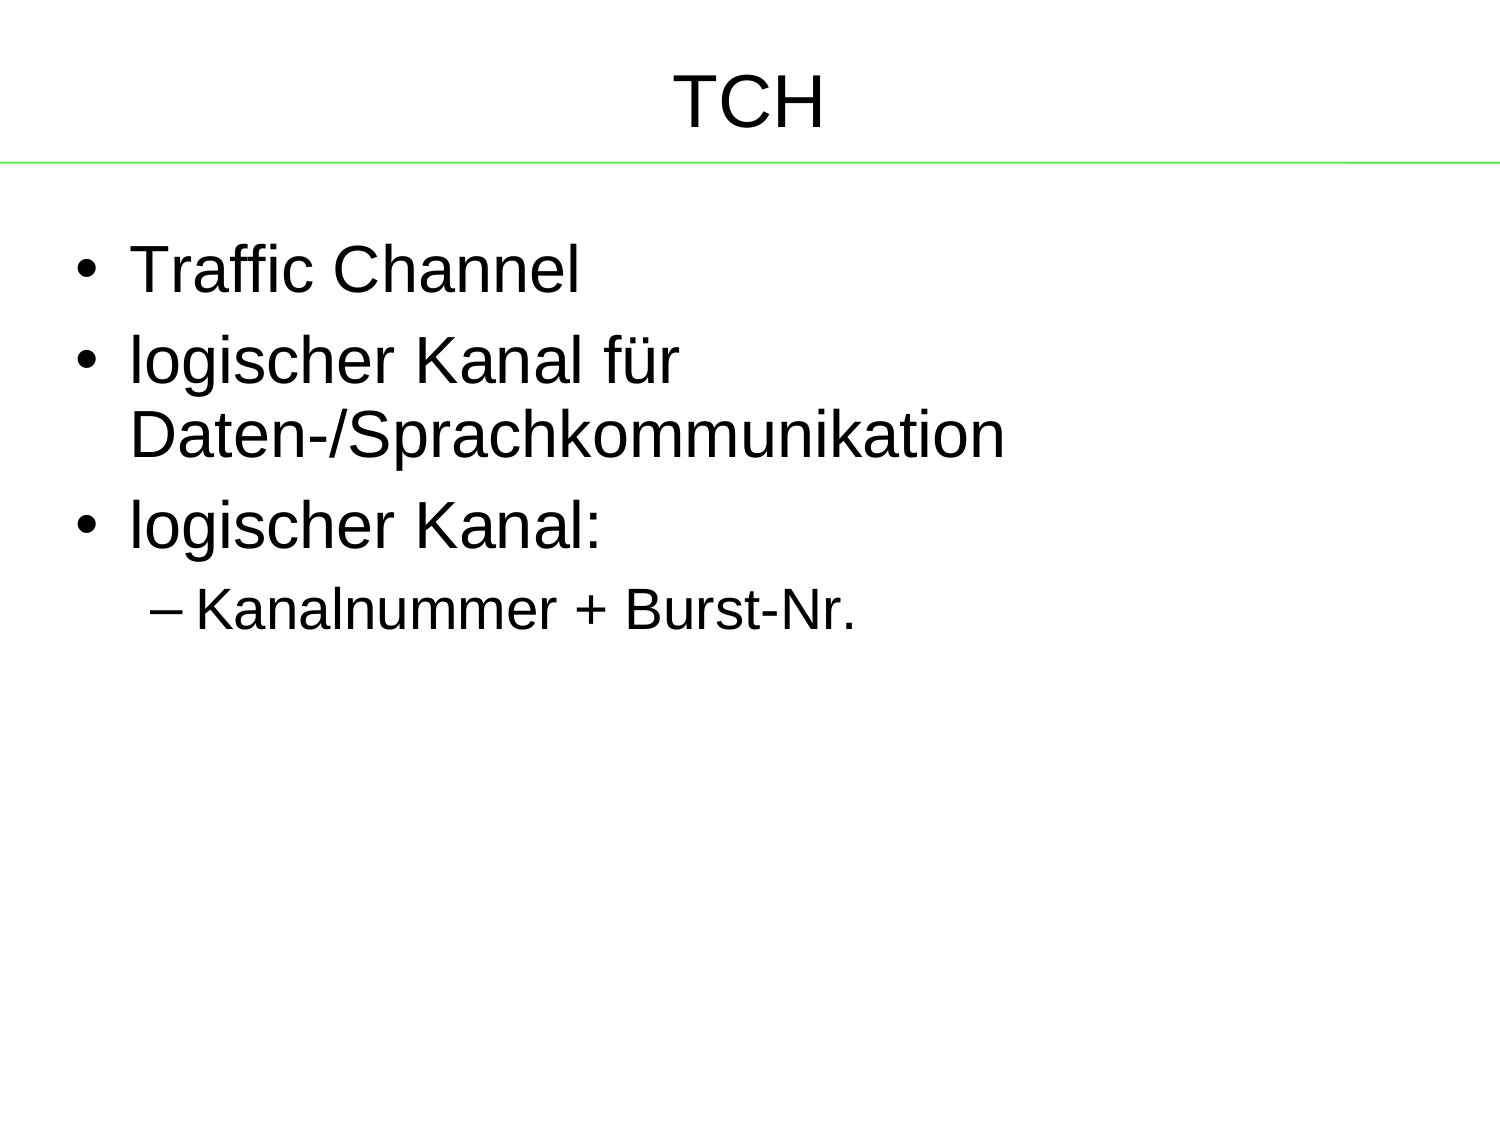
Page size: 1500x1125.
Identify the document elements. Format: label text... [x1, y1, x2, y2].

list Traffic Channel logischer Kanal für Daten-/Sprachkommunikation logischer Kanal: Kanalnummer + Burst-Nr. [75, 232, 1426, 986]
title TCH [75, 49, 1426, 156]
